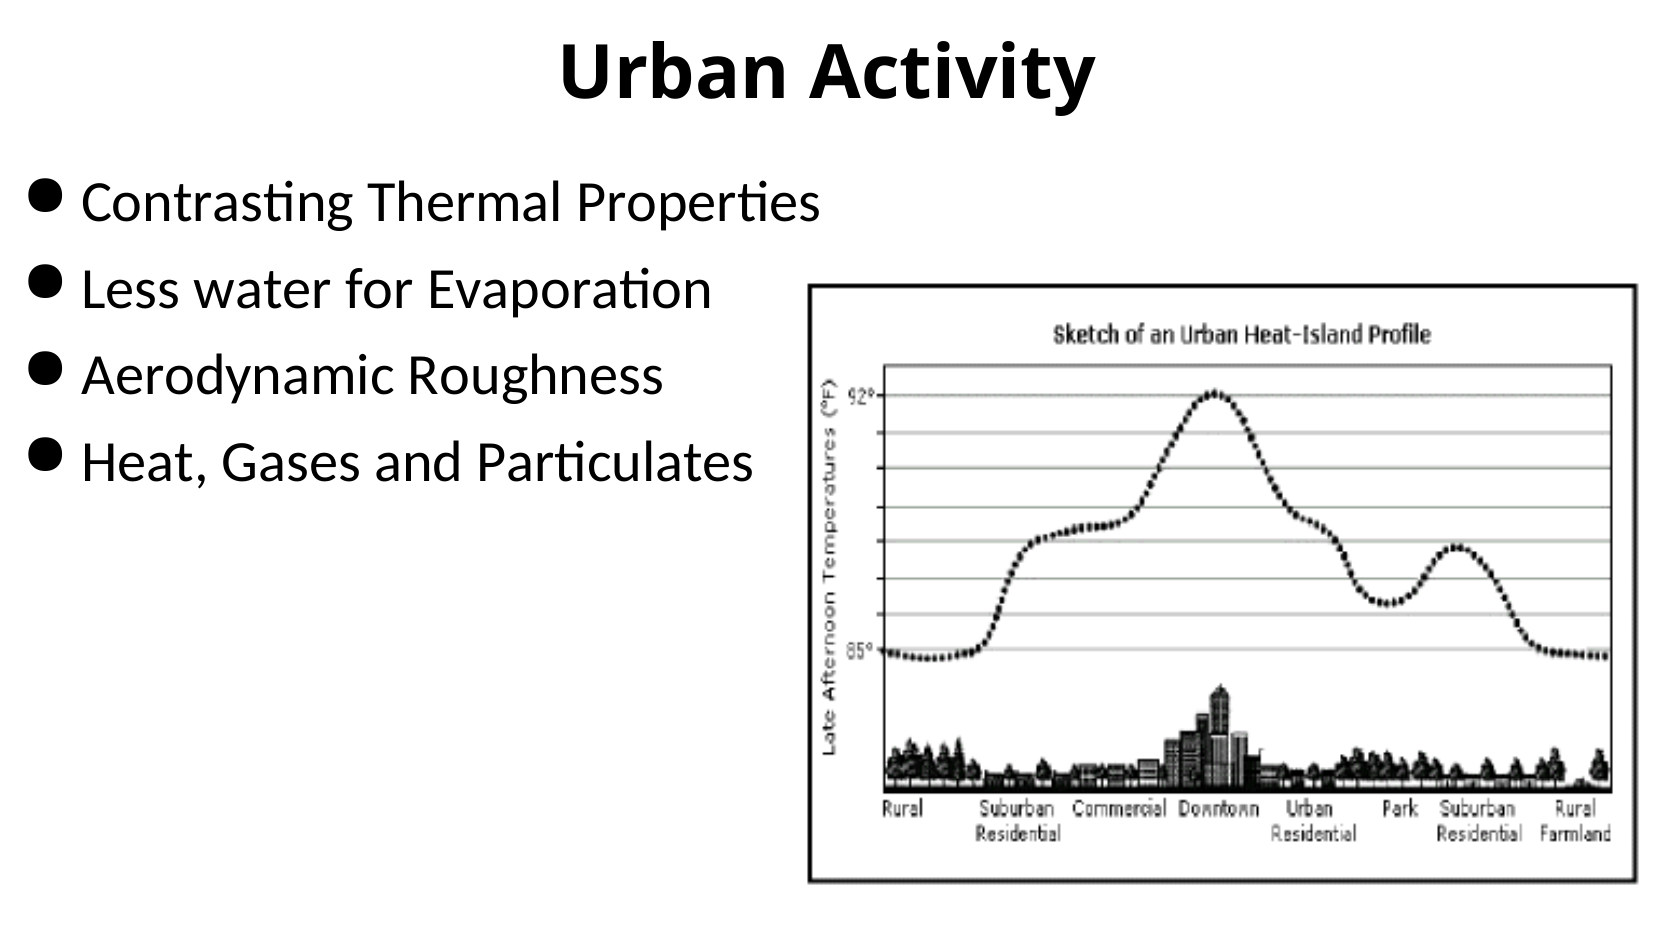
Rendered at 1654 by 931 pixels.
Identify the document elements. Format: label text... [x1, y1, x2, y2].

text_box Contrasting Thermal Properties Less water for Evaporation Aerodynamic Roughness Heat, Gases and Particulates [7, 79, 1248, 601]
picture [791, 267, 1654, 901]
title Urban Activity [0, 23, 1654, 125]
